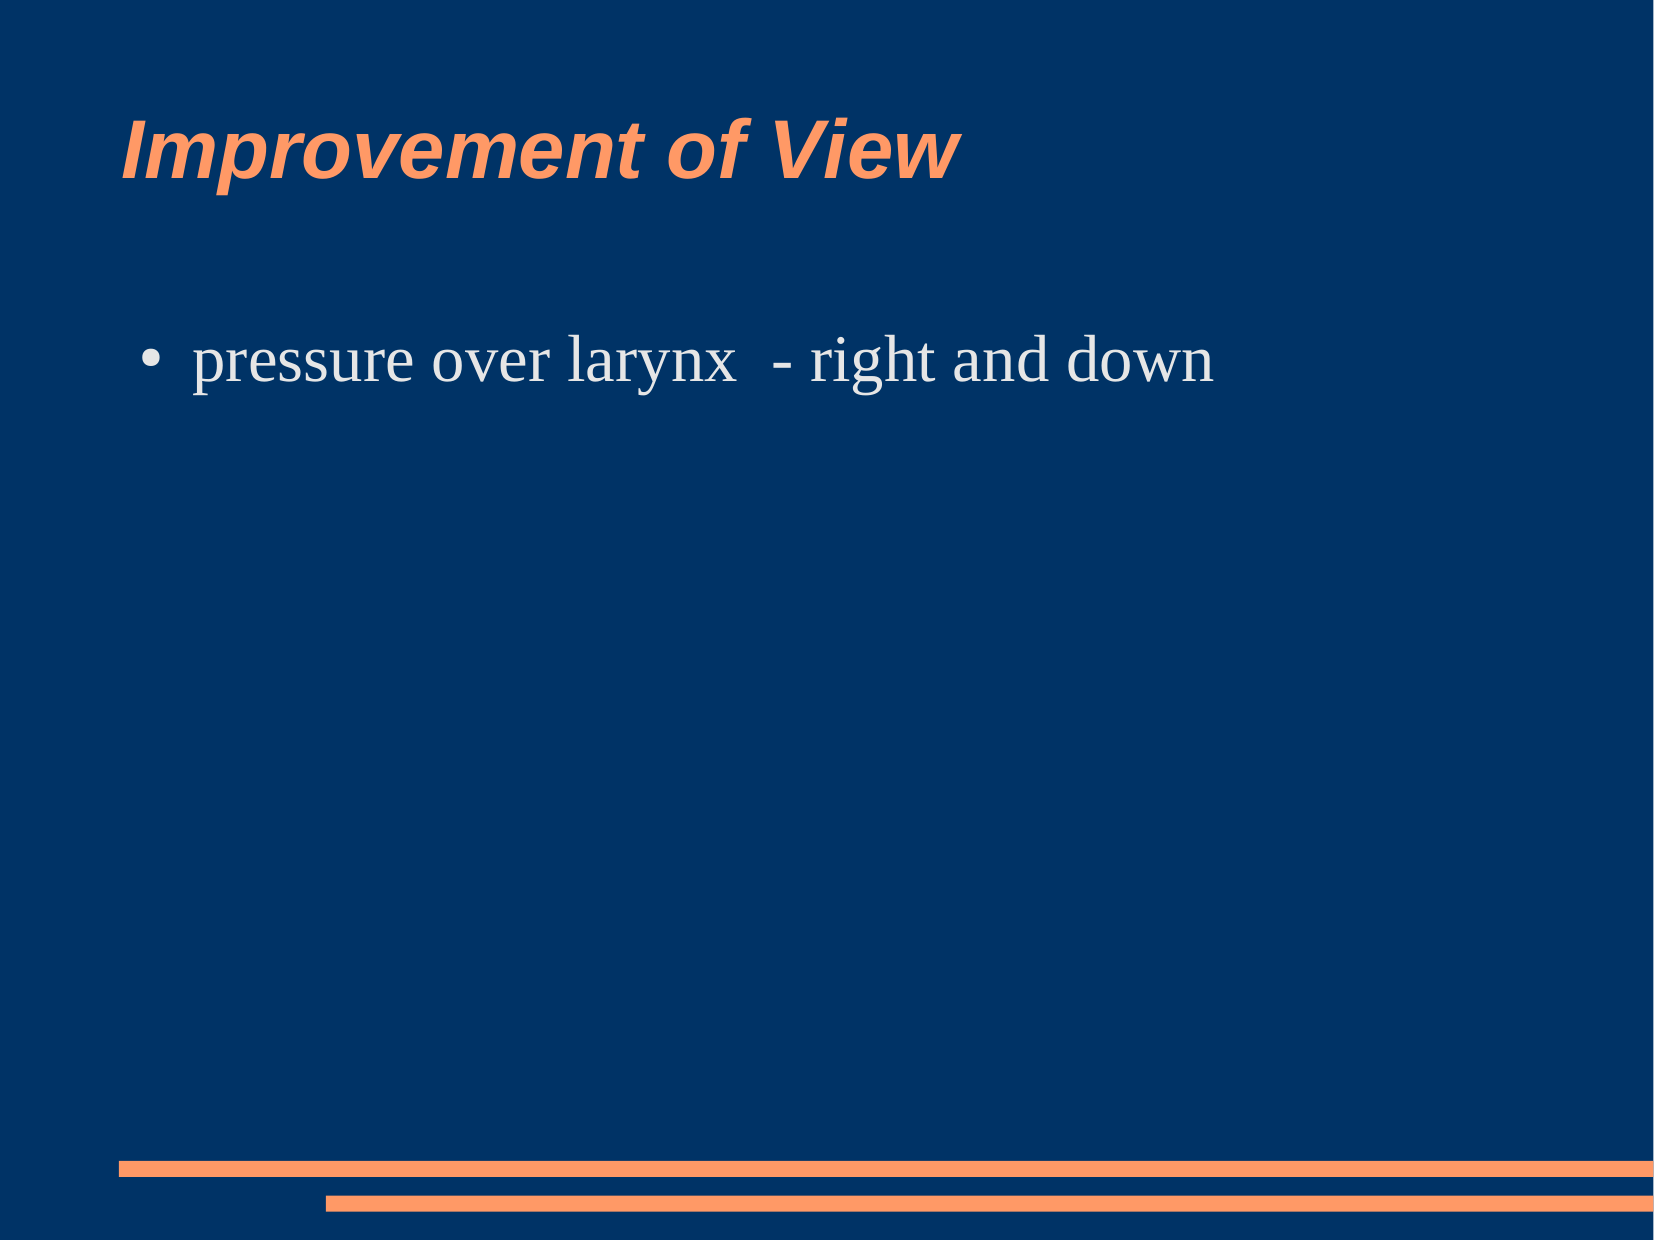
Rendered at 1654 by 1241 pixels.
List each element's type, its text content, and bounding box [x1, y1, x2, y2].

list pressure over larynx - right and down [121, 322, 1561, 1118]
title Improvement of View [121, 53, 1534, 247]
